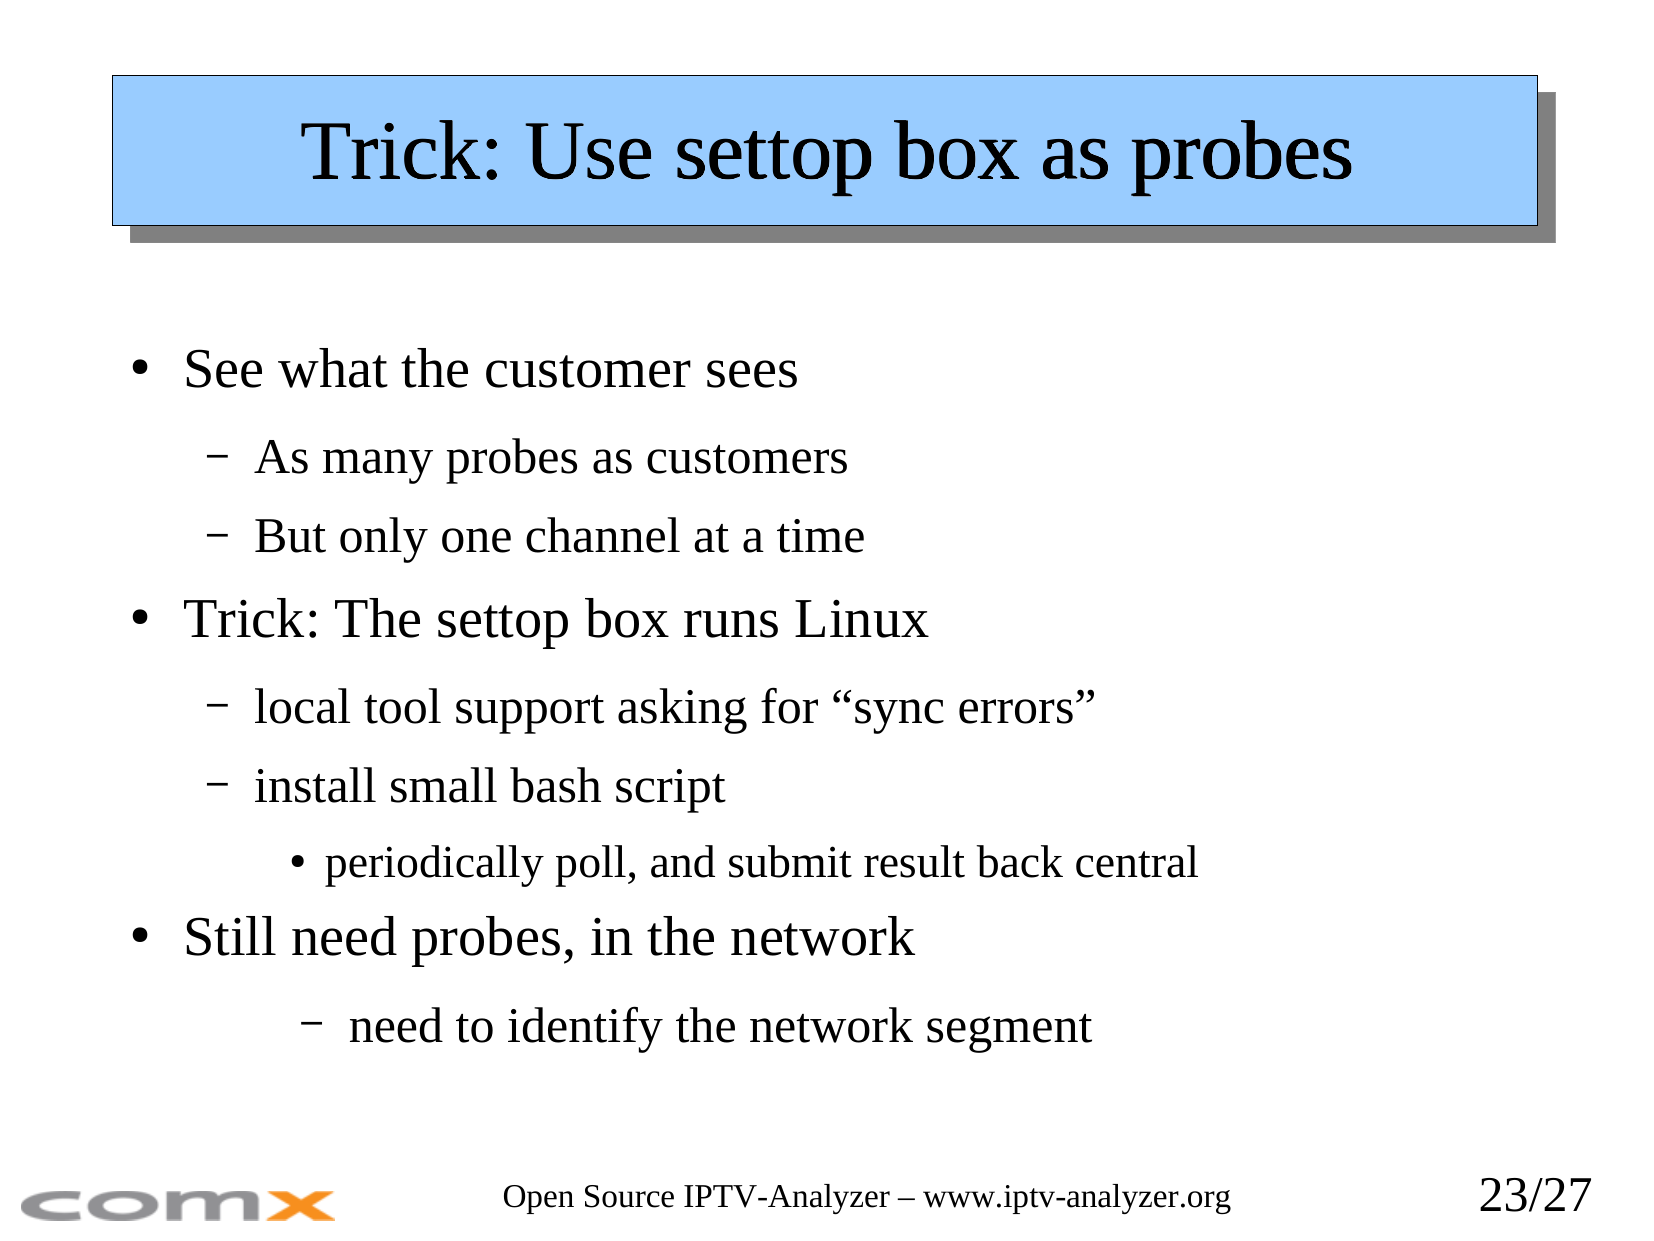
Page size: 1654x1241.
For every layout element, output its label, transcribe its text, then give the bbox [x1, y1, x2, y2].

title Trick: Use settop box as probes [116, 75, 1538, 226]
picture [21, 1191, 335, 1221]
list See what the customer sees As many probes as customers But only one channel at a time Trick: The settop box runs Linux local tool support asking for “sync errors” install small bash script periodically poll, and submit result back central Still need probes, in the network need to identify the network segment [112, 337, 1538, 1126]
